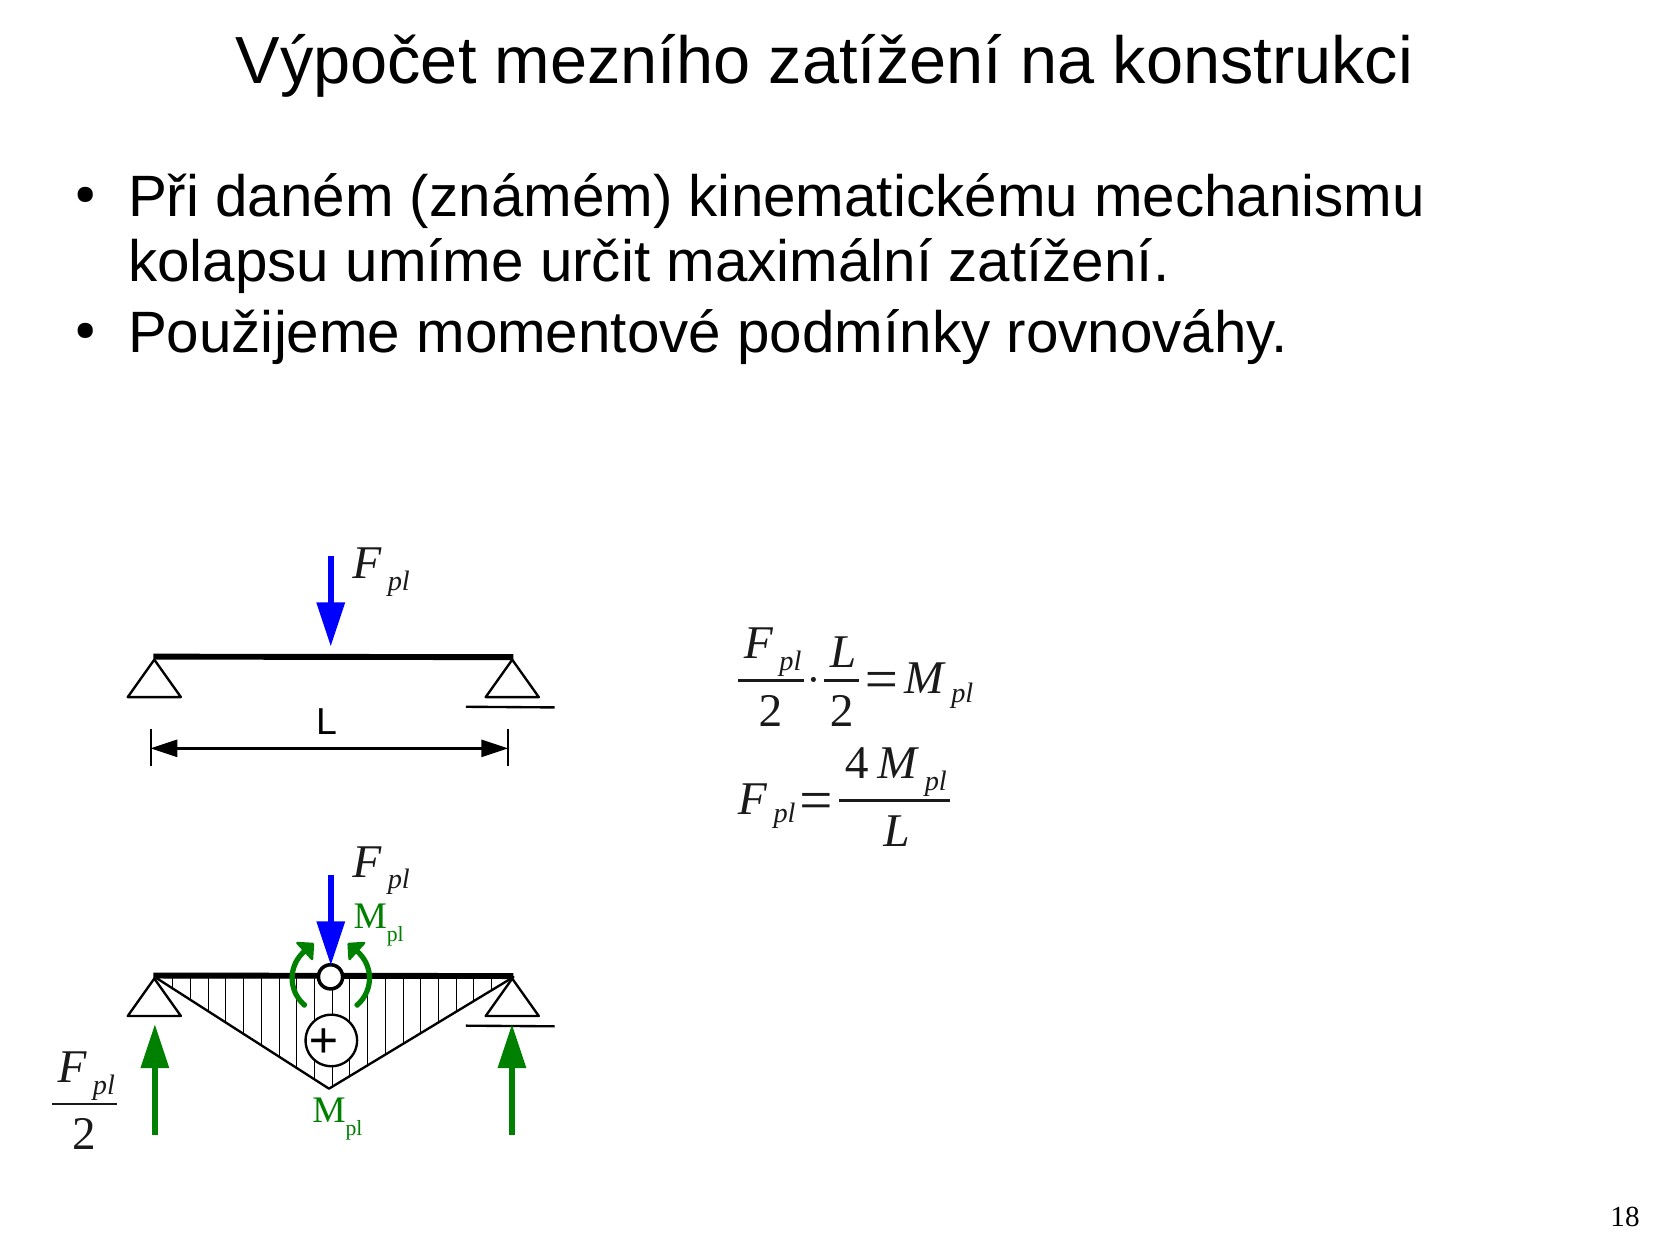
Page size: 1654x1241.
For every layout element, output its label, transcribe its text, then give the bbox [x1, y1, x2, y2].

chart [331, 836, 422, 895]
list Při daném (známém) kinematickému mechanismu kolapsu umíme určit maximální zatížení. Použijeme momentové podmínky rovnováhy. [57, 163, 1608, 488]
text_box [127, 659, 181, 698]
chart [717, 617, 987, 856]
text_box [127, 942, 539, 1067]
chart [331, 537, 422, 597]
text_box [485, 659, 539, 698]
chart [30, 1041, 131, 1160]
text_box + [288, 1010, 365, 1070]
title Výpočet mezního zatížení na konstrukci [37, 8, 1613, 113]
text_box L [301, 693, 352, 755]
text_box [299, 1070, 360, 1081]
text_box Mpl [338, 895, 419, 956]
text_box Mpl [297, 1081, 378, 1151]
